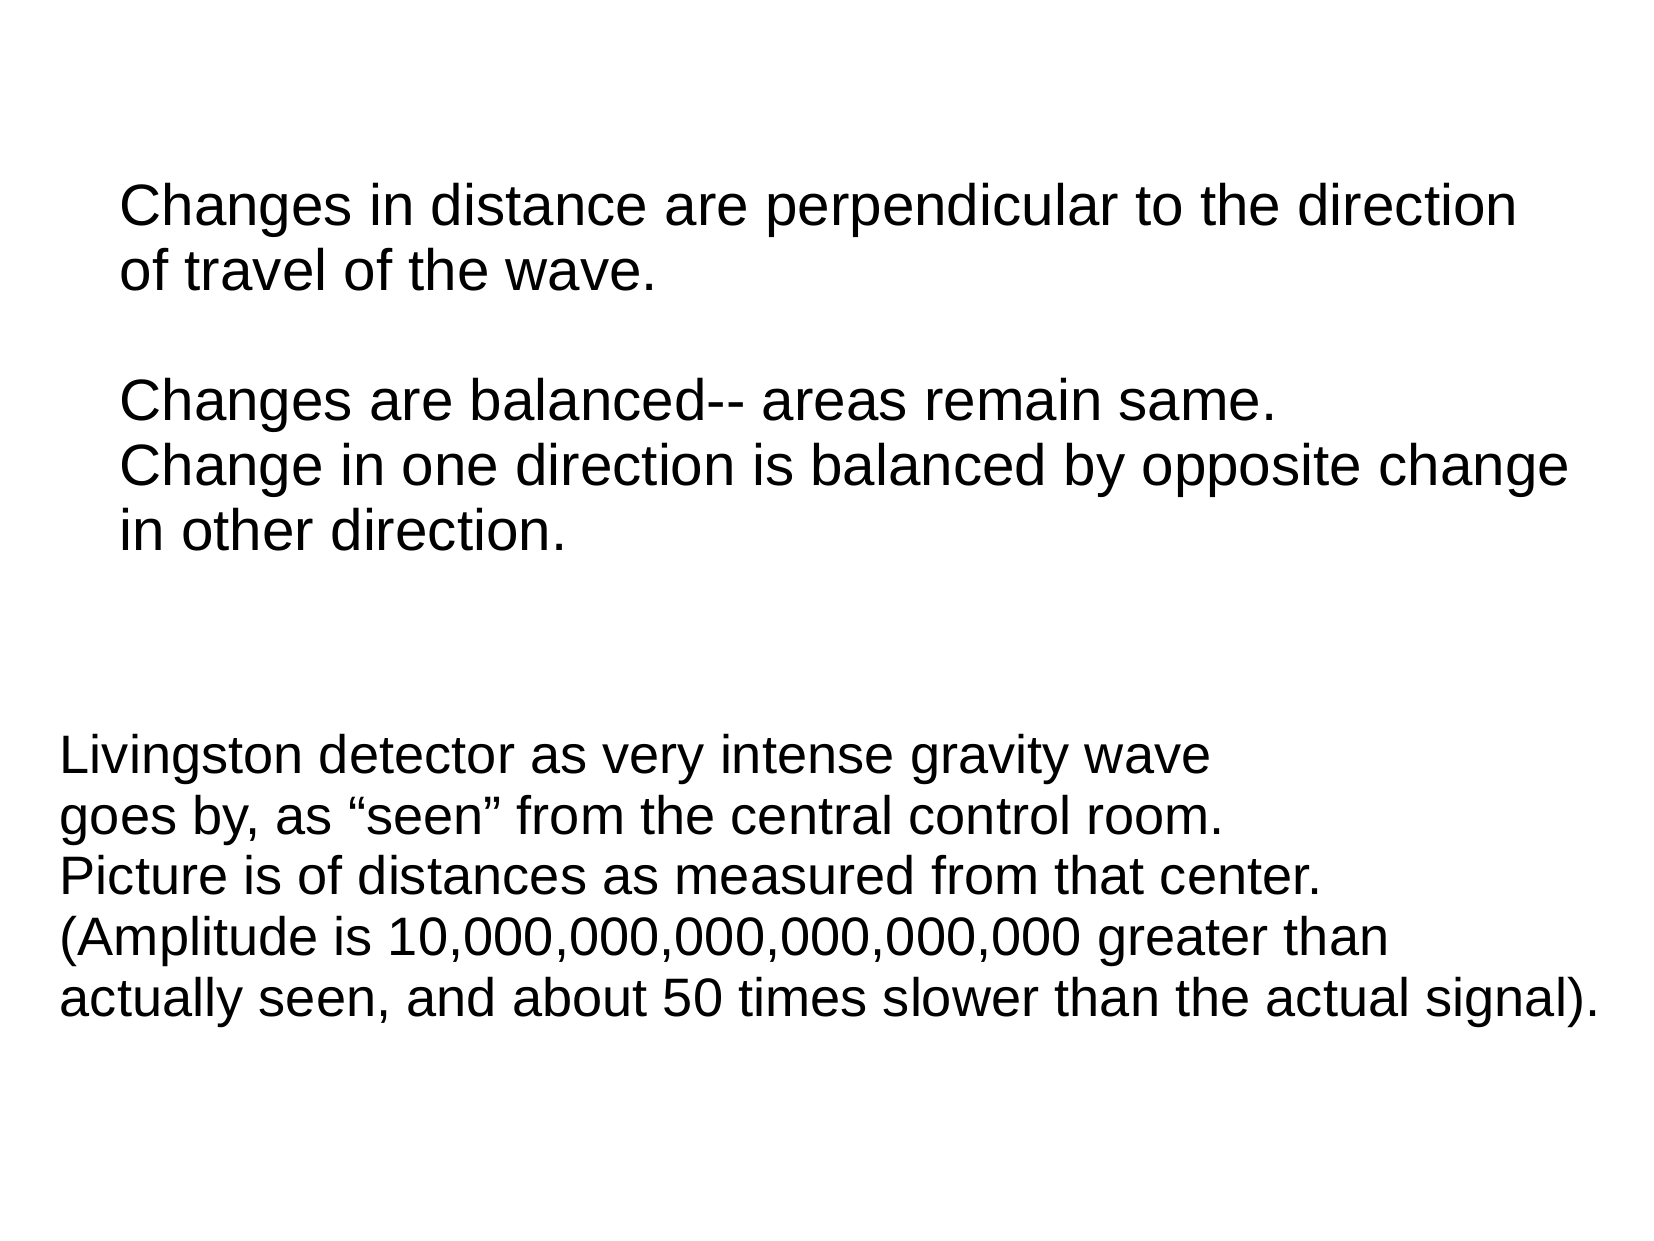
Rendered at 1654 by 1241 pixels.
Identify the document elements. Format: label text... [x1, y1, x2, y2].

text_box Changes in distance are perpendicular to the direction of travel of the wave. Changes are balanced-- areas remain same. Change in one direction is balanced by opposite change in other direction. [105, 165, 1588, 571]
text_box Livingston detector as very intense gravity wave goes by, as “seen” from the central control room. Picture is of distances as measured from that center. (Amplitude is 10,000,000,000,000,000,000 greater than actually seen, and about 50 times slower than the actual signal). [45, 717, 1618, 1036]
